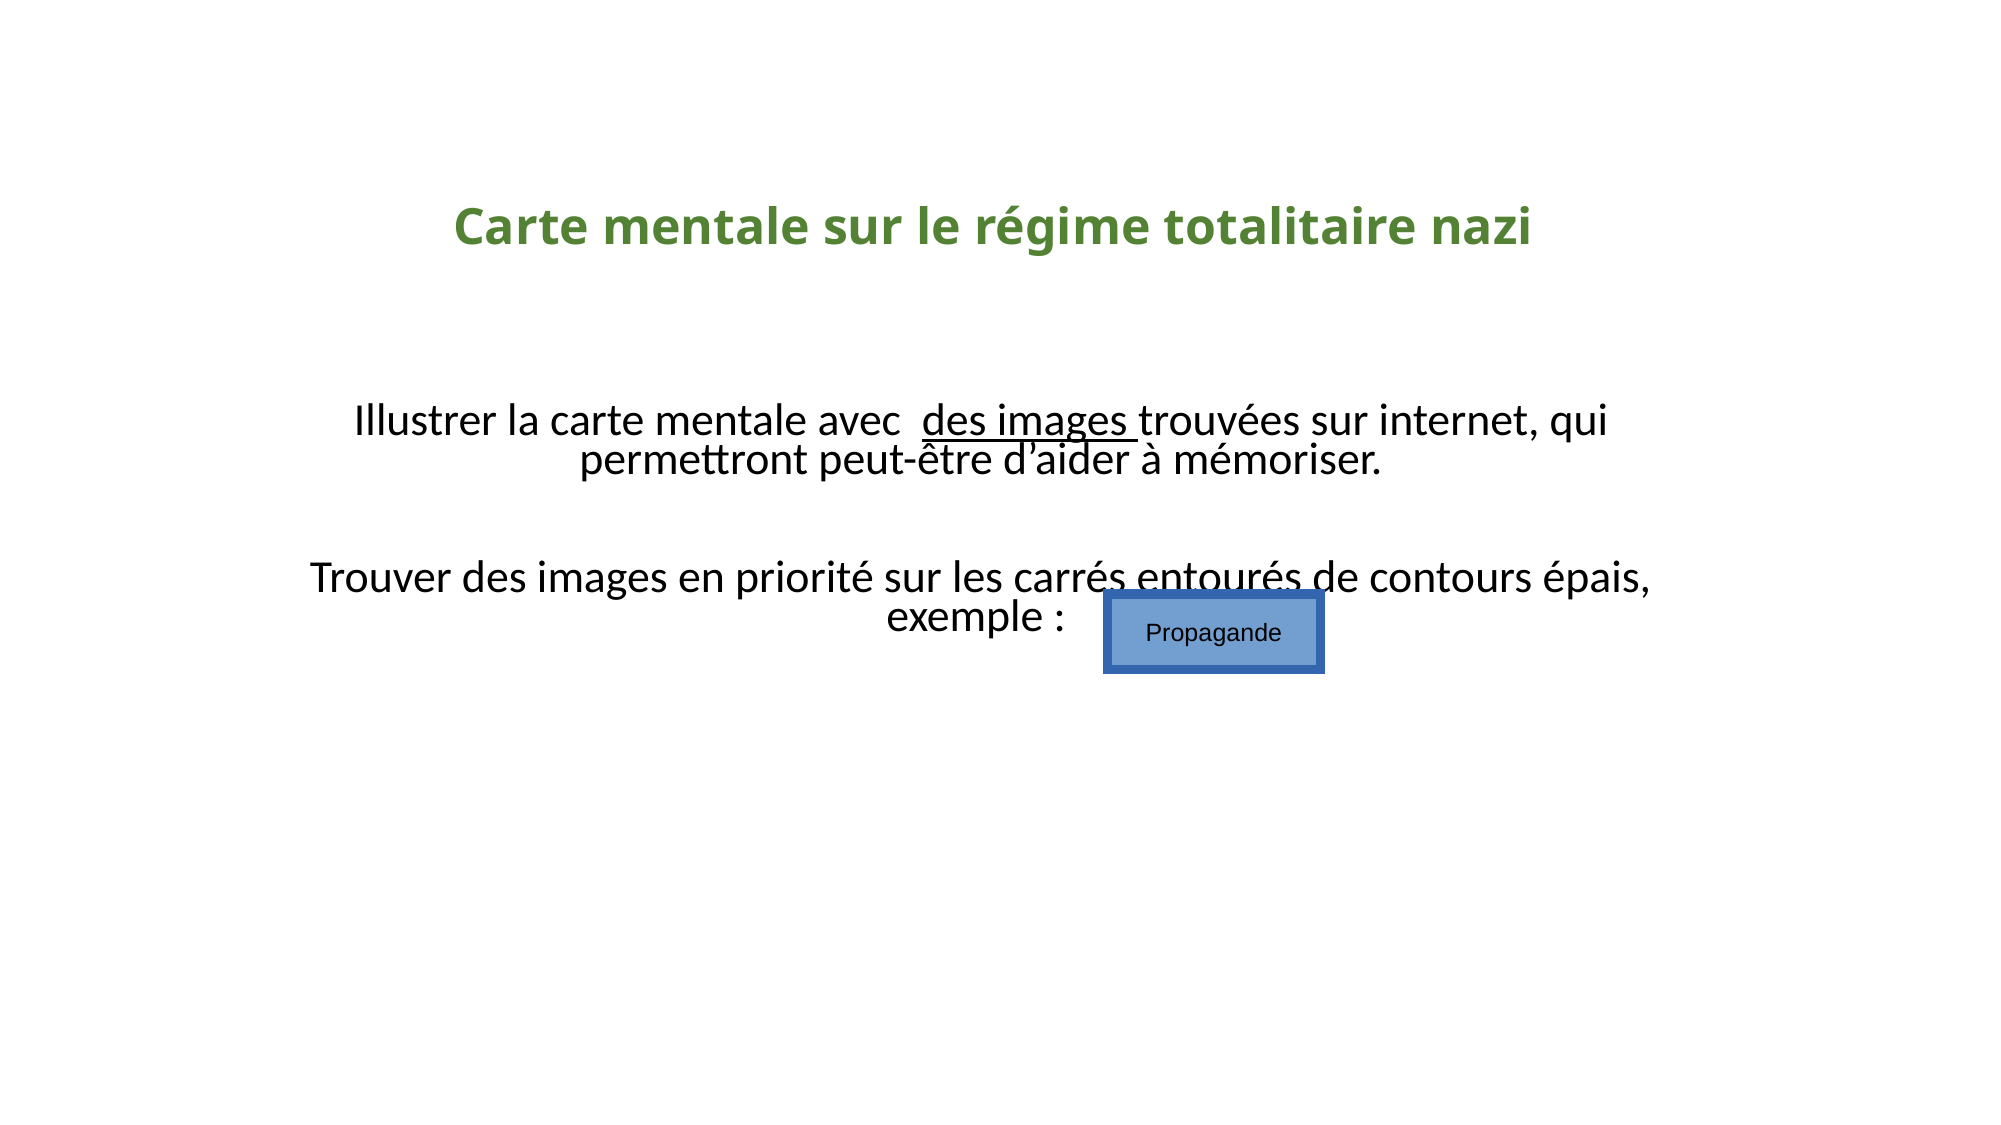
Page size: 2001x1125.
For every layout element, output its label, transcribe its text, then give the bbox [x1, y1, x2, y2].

title Carte mentale sur le régime totalitaire nazi [249, 184, 1750, 263]
subtitle Illustrer la carte mentale avec des images trouvées sur internet, qui permettront peut-être d’aider à mémoriser. Trouver des images en priorité sur les carrés entourés de contours épais, exemple : [231, 397, 1732, 670]
text_box Propagande [1107, 594, 1321, 670]
